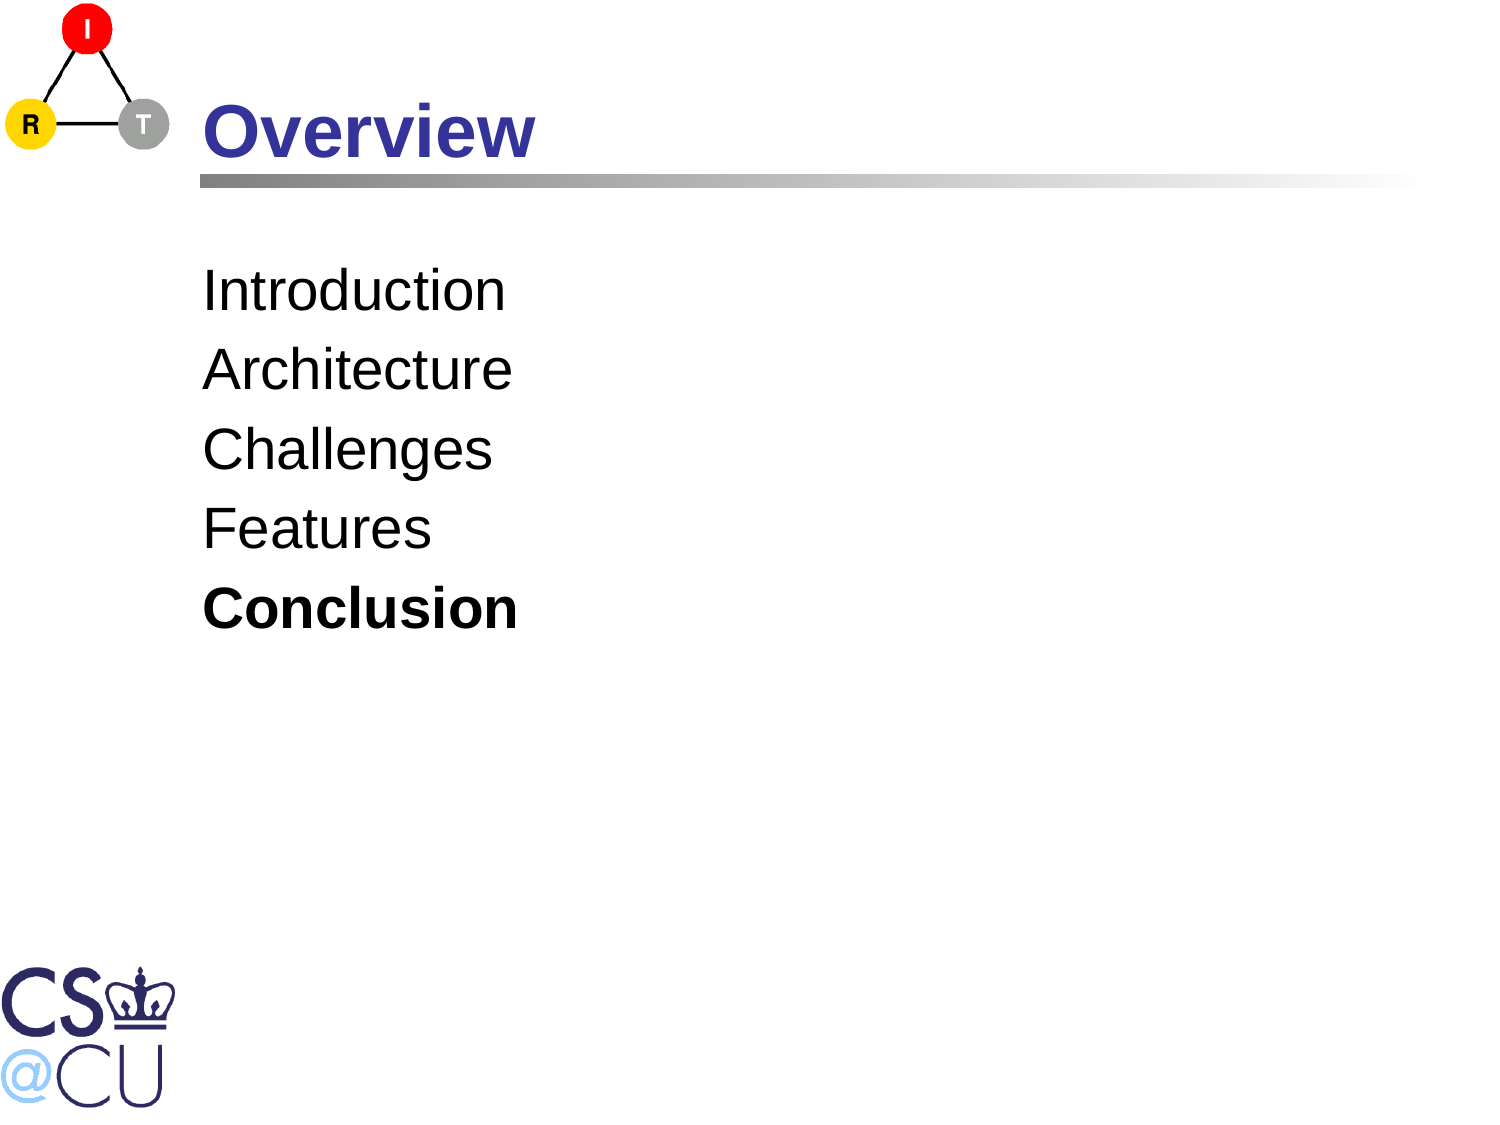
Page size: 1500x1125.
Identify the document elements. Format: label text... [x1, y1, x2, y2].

list Introduction Architecture Challenges Features Conclusion [187, 249, 1463, 1013]
title Overview [187, 37, 1463, 225]
picture [0, 949, 175, 1125]
picture [0, 0, 173, 154]
